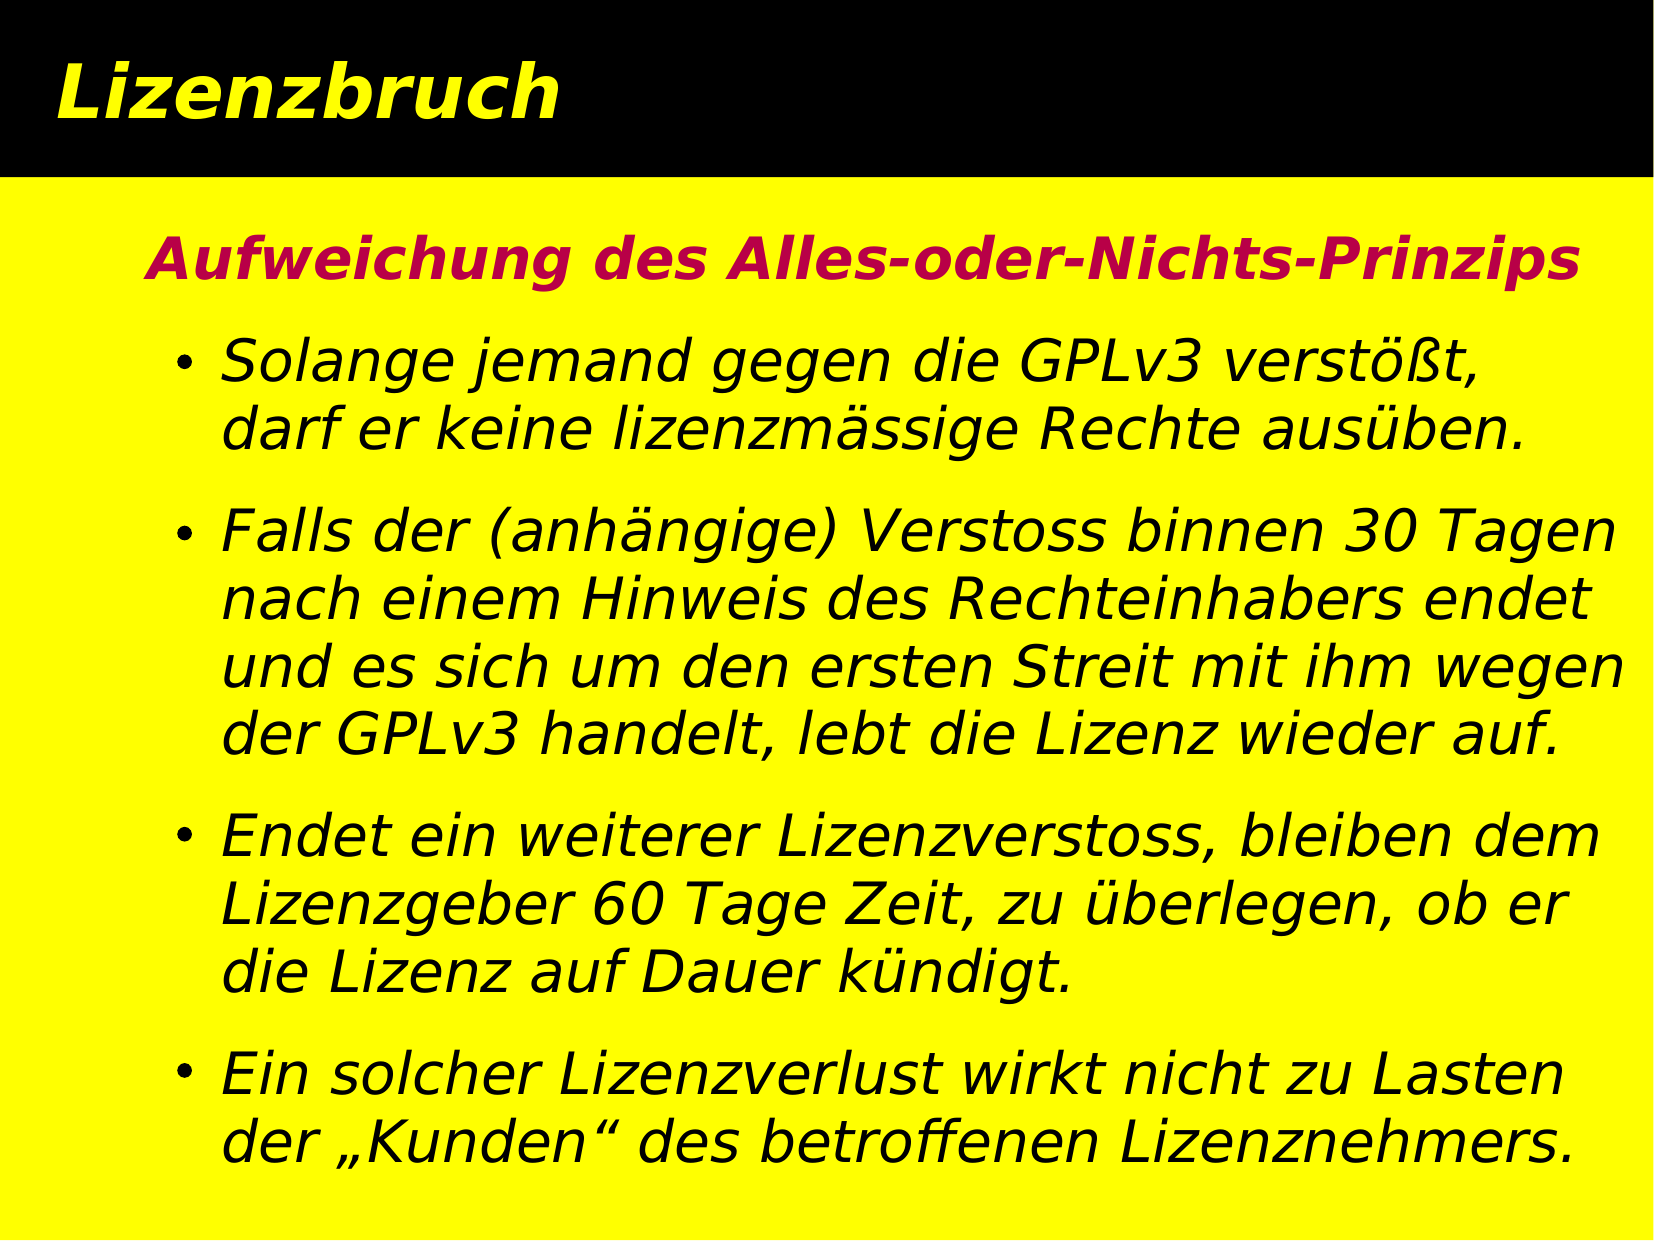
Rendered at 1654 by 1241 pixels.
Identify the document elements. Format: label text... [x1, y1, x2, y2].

text_box Lizenzbruch [41, 41, 568, 144]
text_box [177, 826, 192, 842]
text_box [177, 1063, 192, 1078]
text_box [177, 354, 192, 370]
text_box Aufweichung des Alles-oder-Nichts-Prinzips Solange jemand gegen die GPLv3 verstößt, darf er keine lizenzmässige Rechte ausüben. Falls der (anhängige) Verstoss binnen 30 Tagen nach einem Hinweis des Rechteinhabers endet und es sich um den ersten Streit mit ihm wegen der GPLv3 handelt, lebt die Lizenz wieder auf. Endet ein weiterer Lizenzverstoss, bleiben dem Lizenzgeber 60 Tage Zeit, zu überlegen, ob er die Lizenz auf Dauer kündigt. Ein solcher Lizenzverlust wirkt nicht zu Lasten der „Kunden“ des betroffenen Lizenznehmers. [133, 218, 1654, 1184]
text_box [0, 0, 1654, 1241]
text_box [177, 525, 192, 541]
